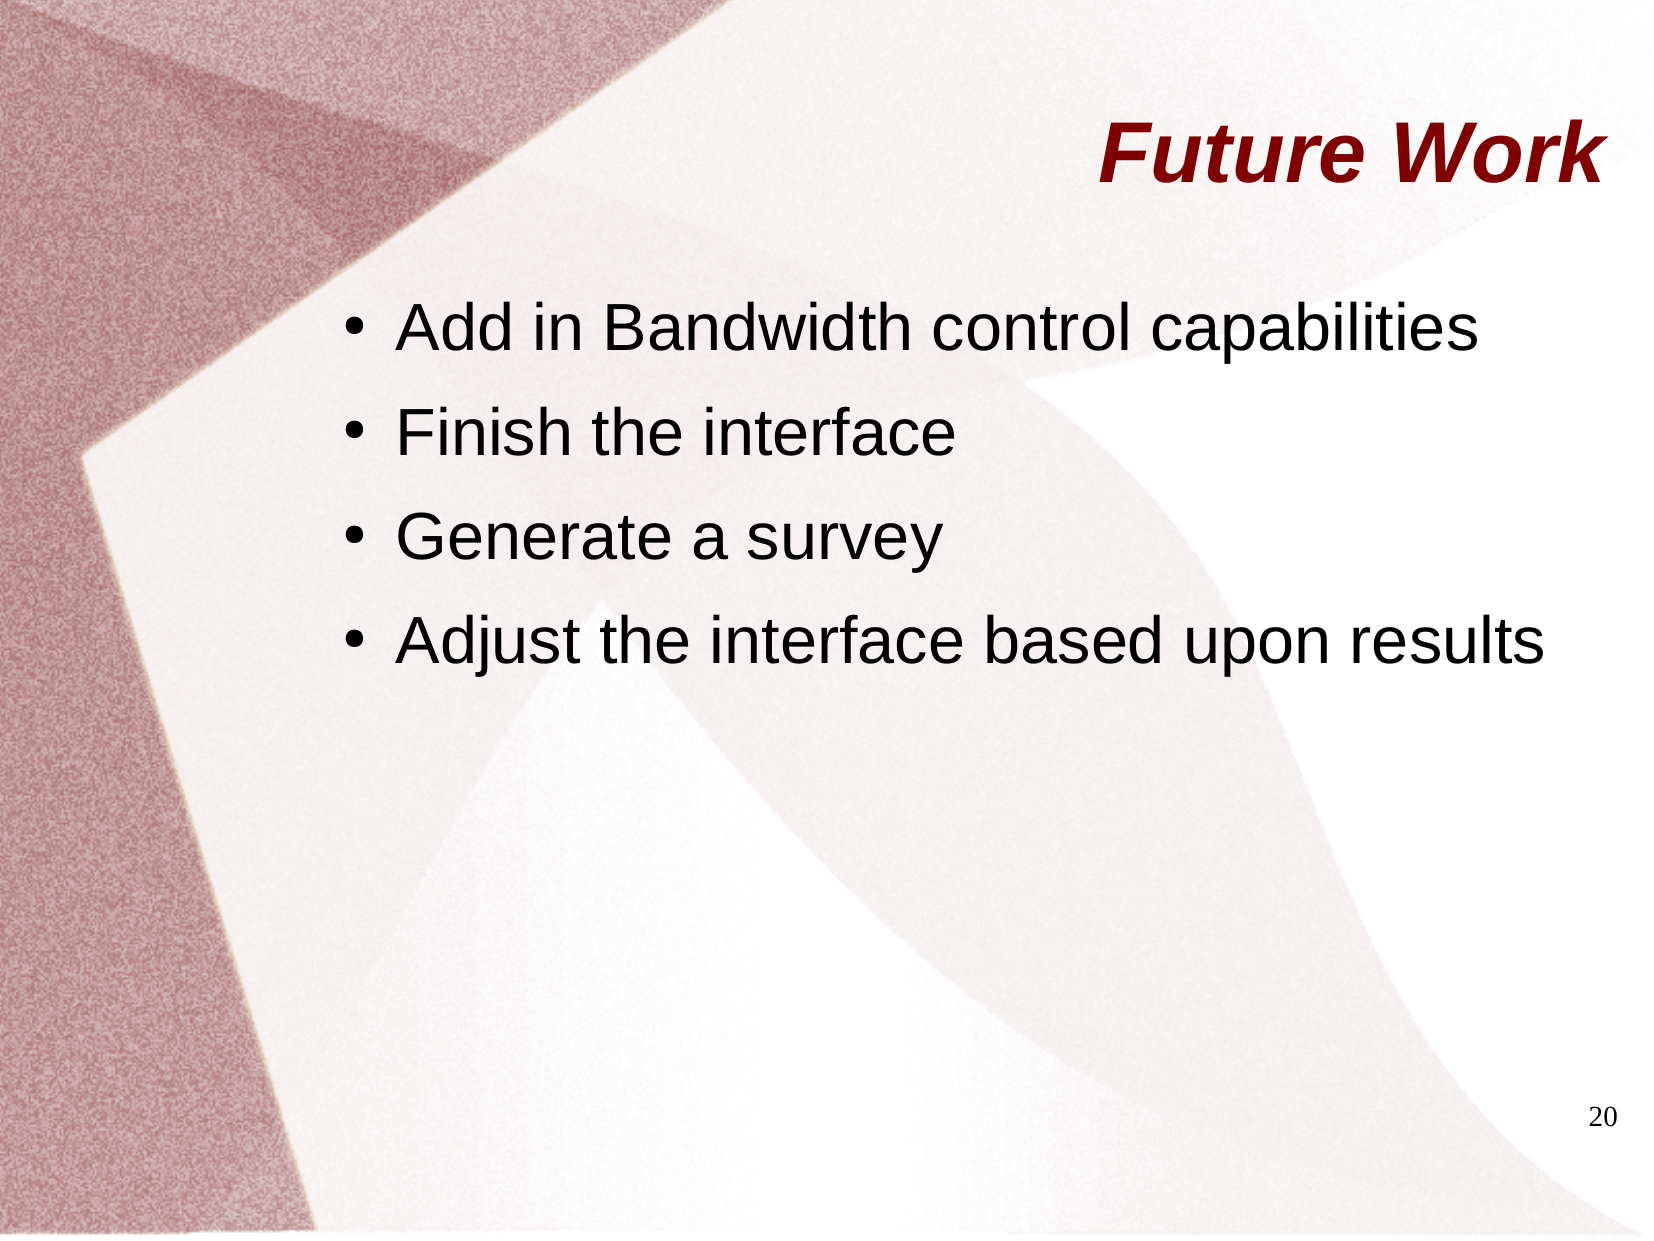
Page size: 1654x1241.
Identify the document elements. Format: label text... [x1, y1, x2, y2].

title Future Work [596, 49, 1607, 257]
picture [0, 0, 1654, 1241]
list Add in Bandwidth control capabilities Finish the interface Generate a survey Adjust the interface based upon results [324, 290, 1601, 916]
